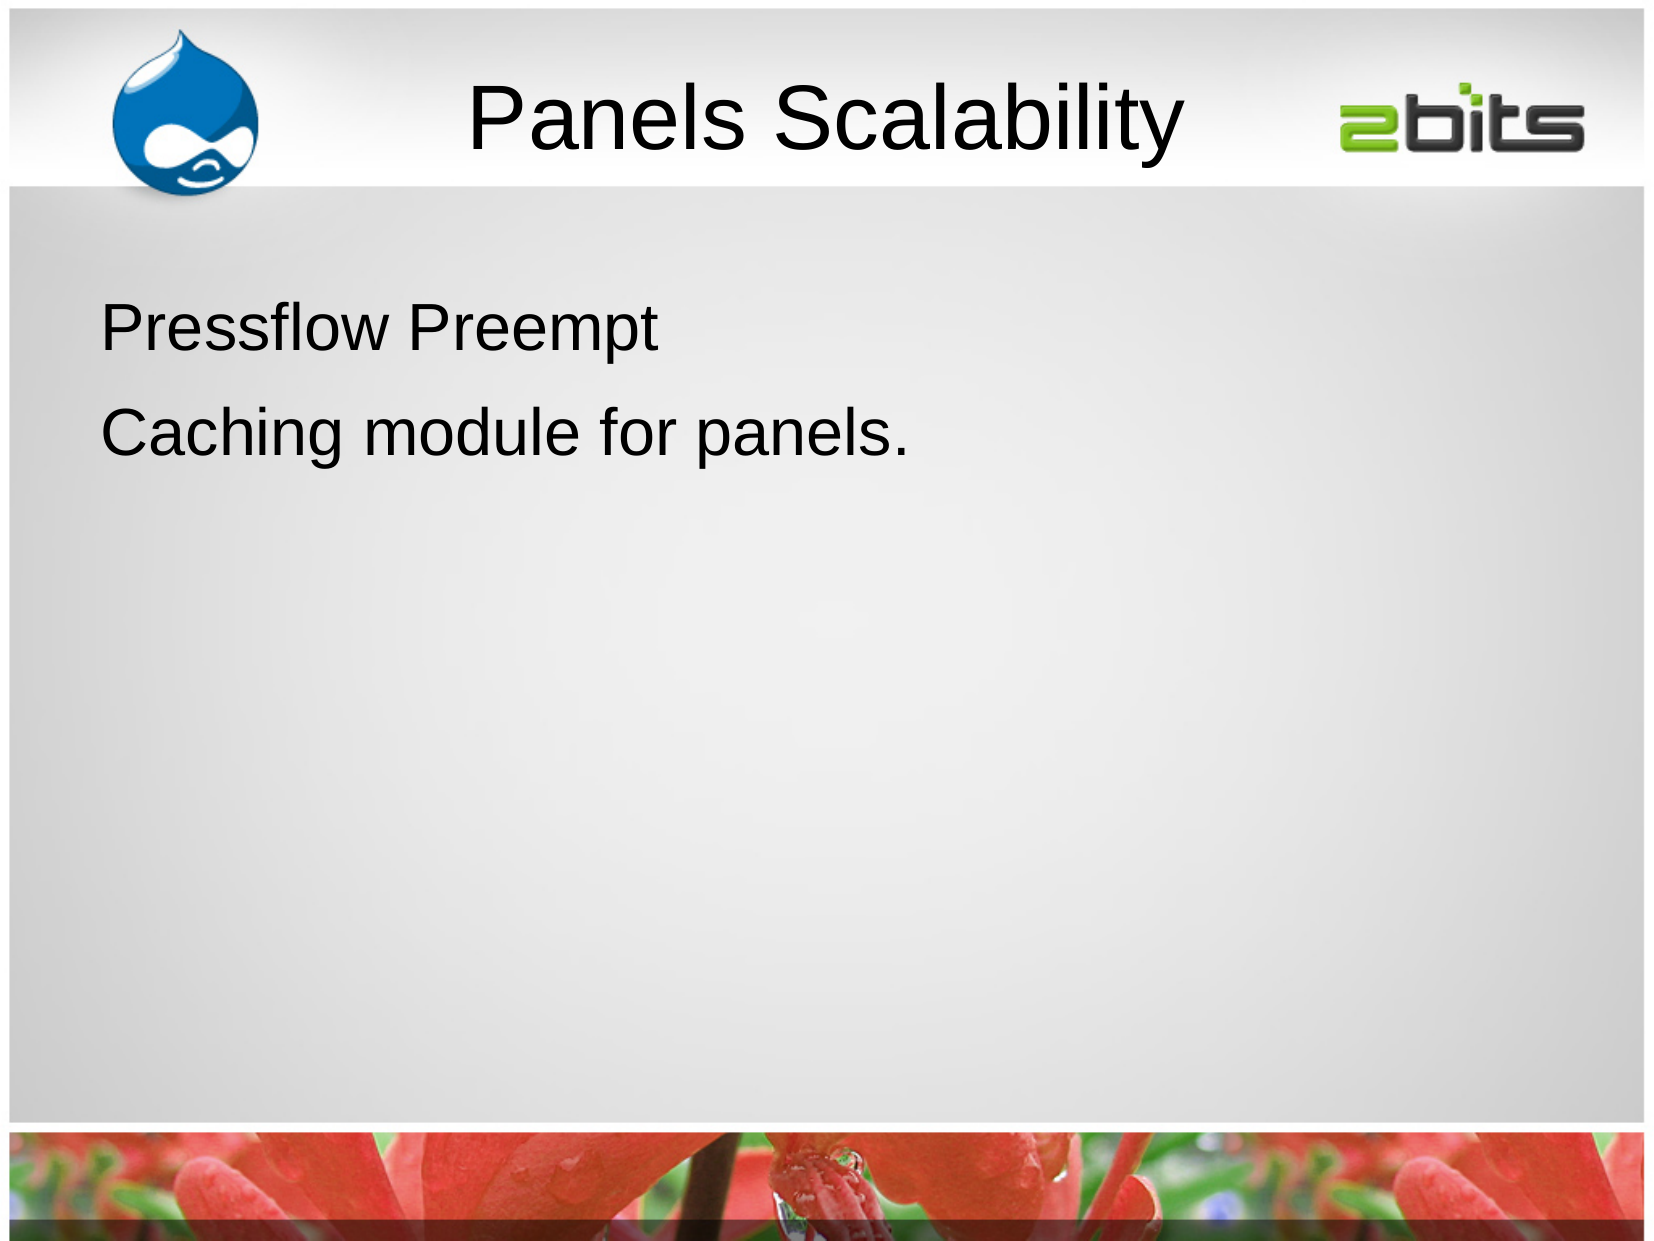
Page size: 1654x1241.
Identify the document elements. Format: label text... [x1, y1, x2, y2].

title Panels Scalability [82, 21, 1571, 214]
list Pressflow Preempt Caching module for panels. [82, 290, 1571, 1094]
picture [0, 0, 1654, 1241]
